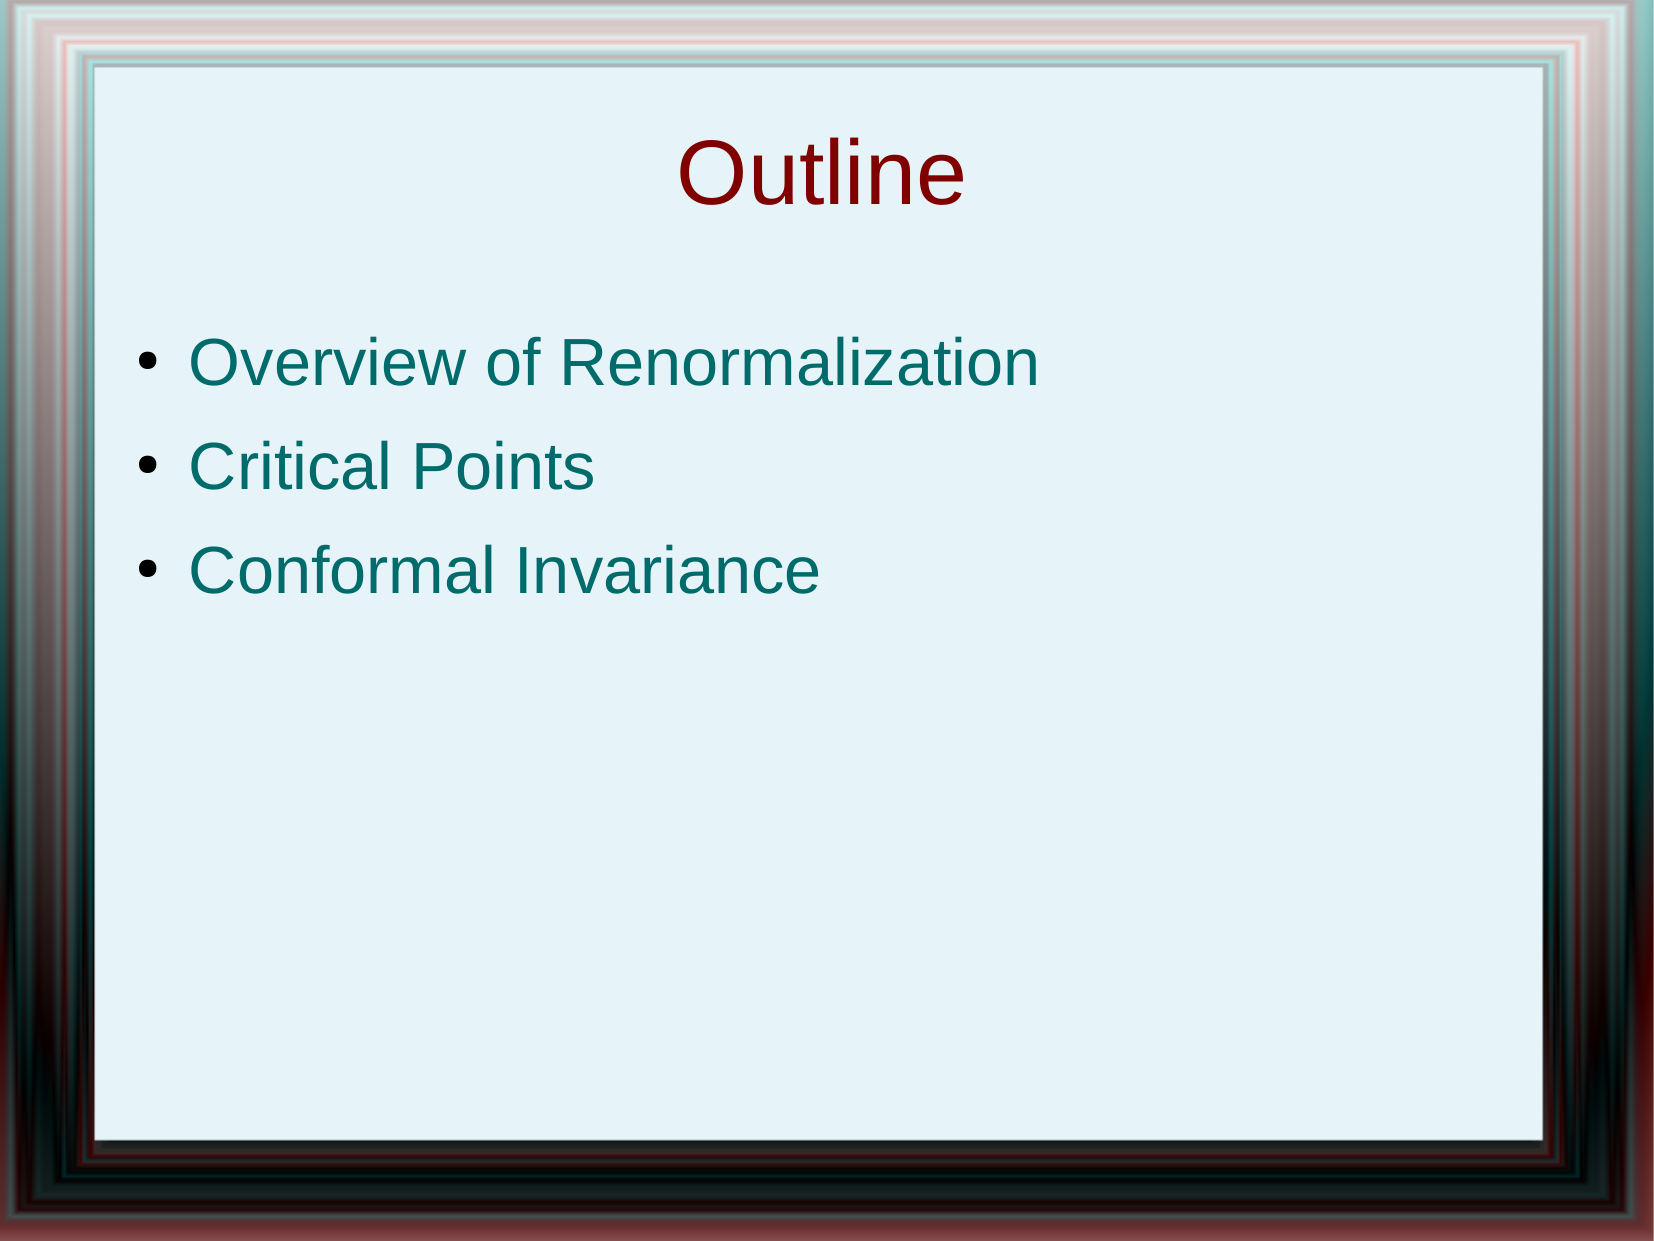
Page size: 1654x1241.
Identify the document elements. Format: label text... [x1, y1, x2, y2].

title Outline [118, 88, 1536, 257]
picture [0, 0, 1654, 1241]
list Overview of Renormalization Critical Points Conformal Invariance [118, 324, 1506, 945]
